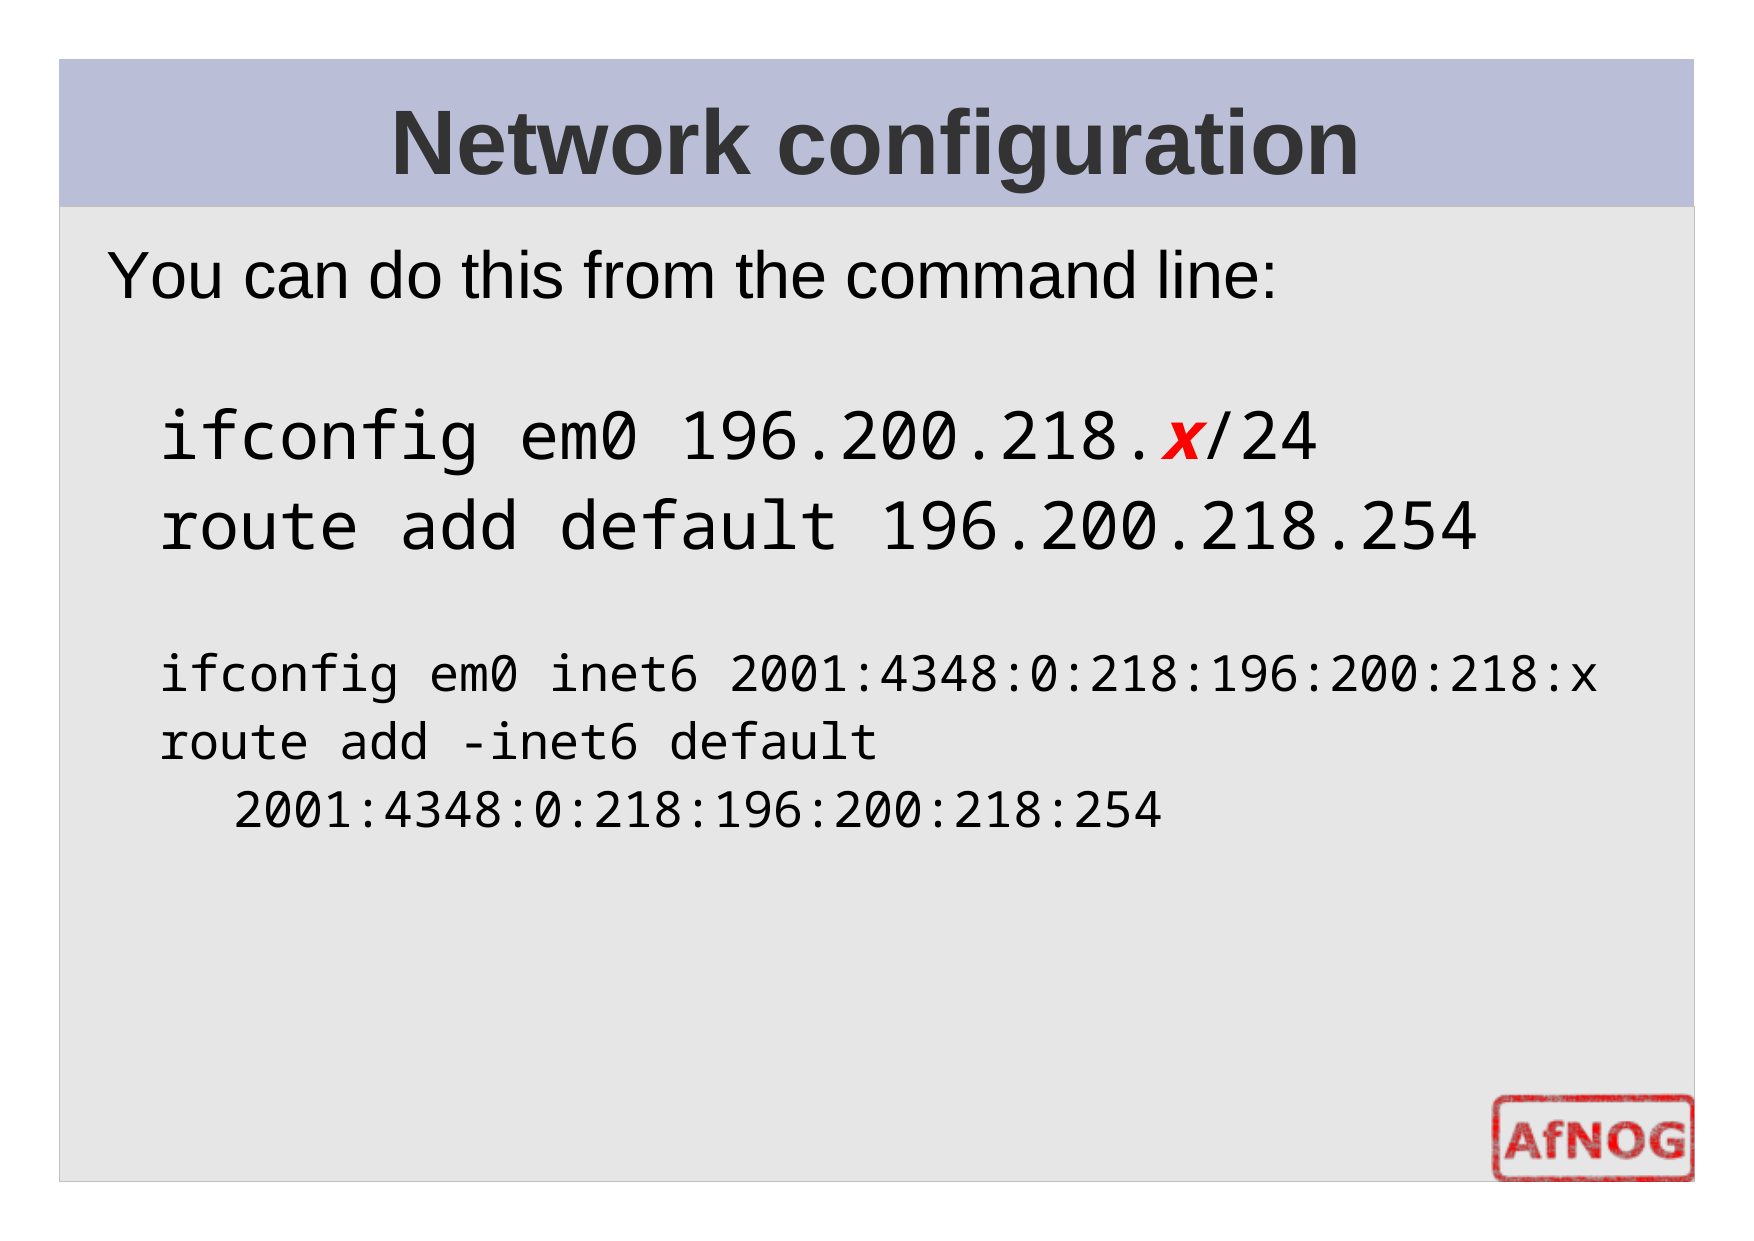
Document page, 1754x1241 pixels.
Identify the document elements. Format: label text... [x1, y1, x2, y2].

title Network configuration [59, 48, 1695, 237]
picture [1490, 1092, 1695, 1182]
list You can do this from the command line: ifconfig em0 196.200.218.x/24 route add default 196.200.218.254 ifconfig em0 inet6 2001:4348:0:218:196:200:218:x route add -inet6 default 2001:4348:0:218:196:200:218:254 [88, 238, 1654, 1093]
